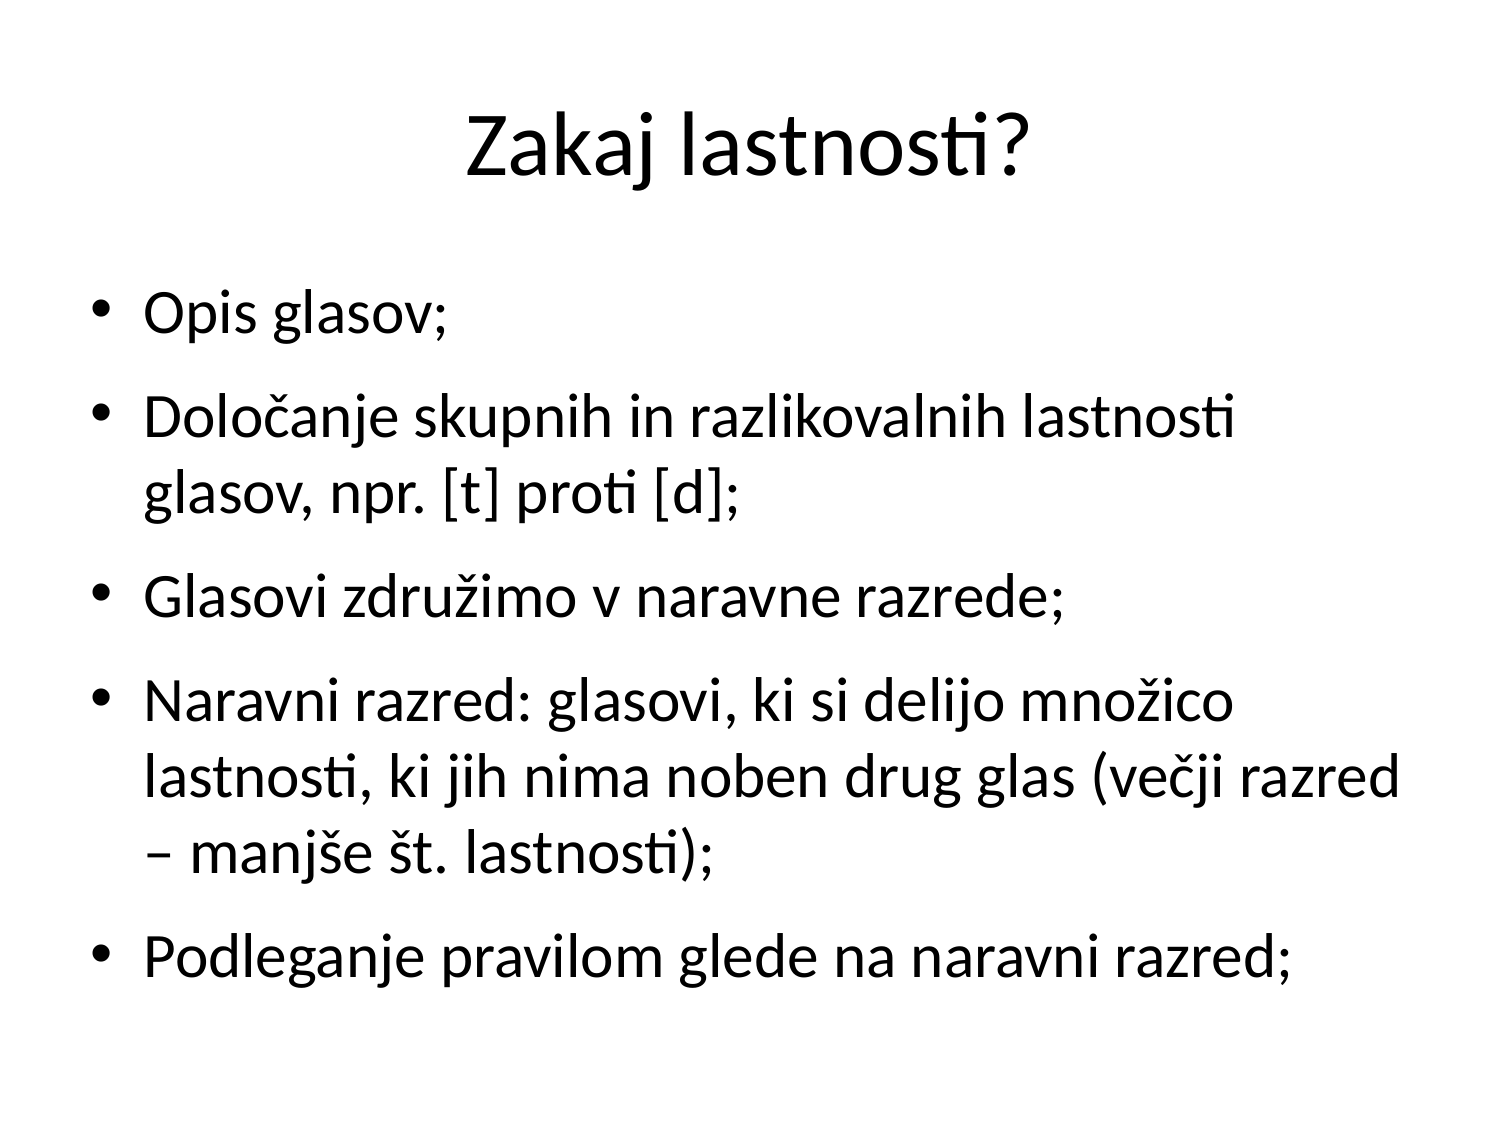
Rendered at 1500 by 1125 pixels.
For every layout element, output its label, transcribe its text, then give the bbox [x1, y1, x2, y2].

title Zakaj lastnosti? [75, 45, 1425, 233]
list Opis glasov; Določanje skupnih in razlikovalnih lastnosti glasov, npr. [t] proti [d]; Glasovi združimo v naravne razrede; Naravni razred: glasovi, ki si delijo množico lastnosti, ki jih nima noben drug glas (večji razred – manjše št. lastnosti); Podleganje pravilom glede na naravni razred; [75, 262, 1425, 1005]
